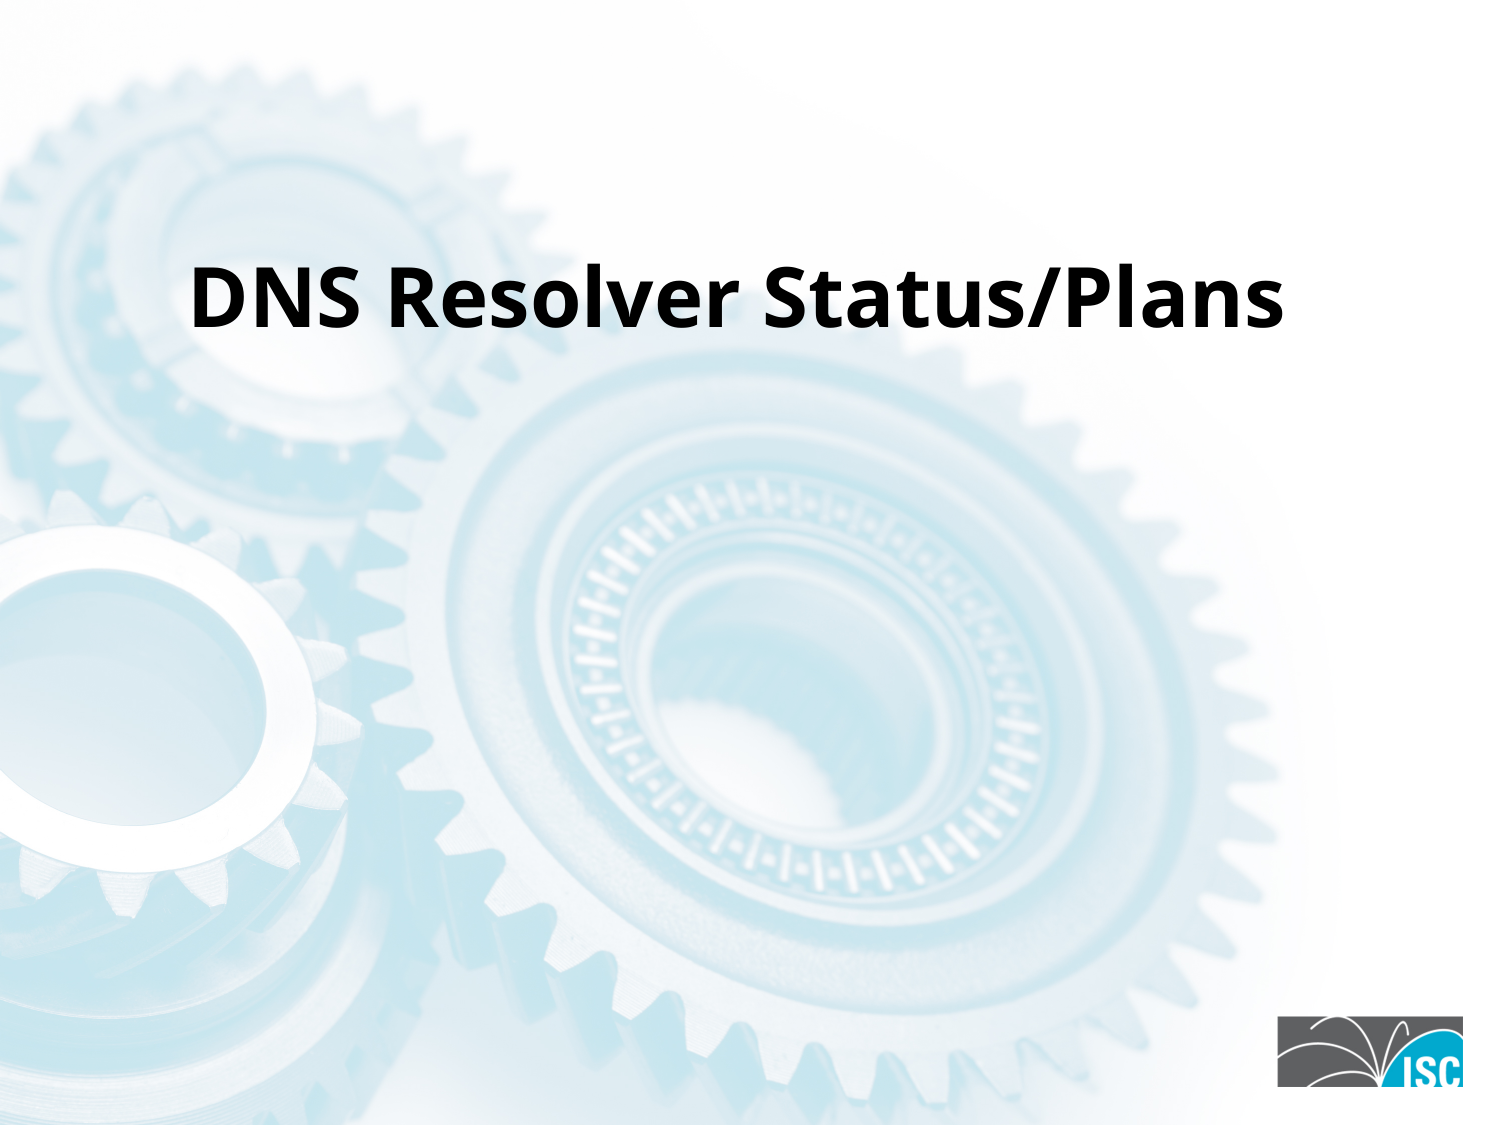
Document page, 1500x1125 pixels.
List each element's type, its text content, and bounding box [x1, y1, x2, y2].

picture [0, 0, 1500, 1125]
title DNS Resolver Status/Plans [99, 174, 1375, 417]
